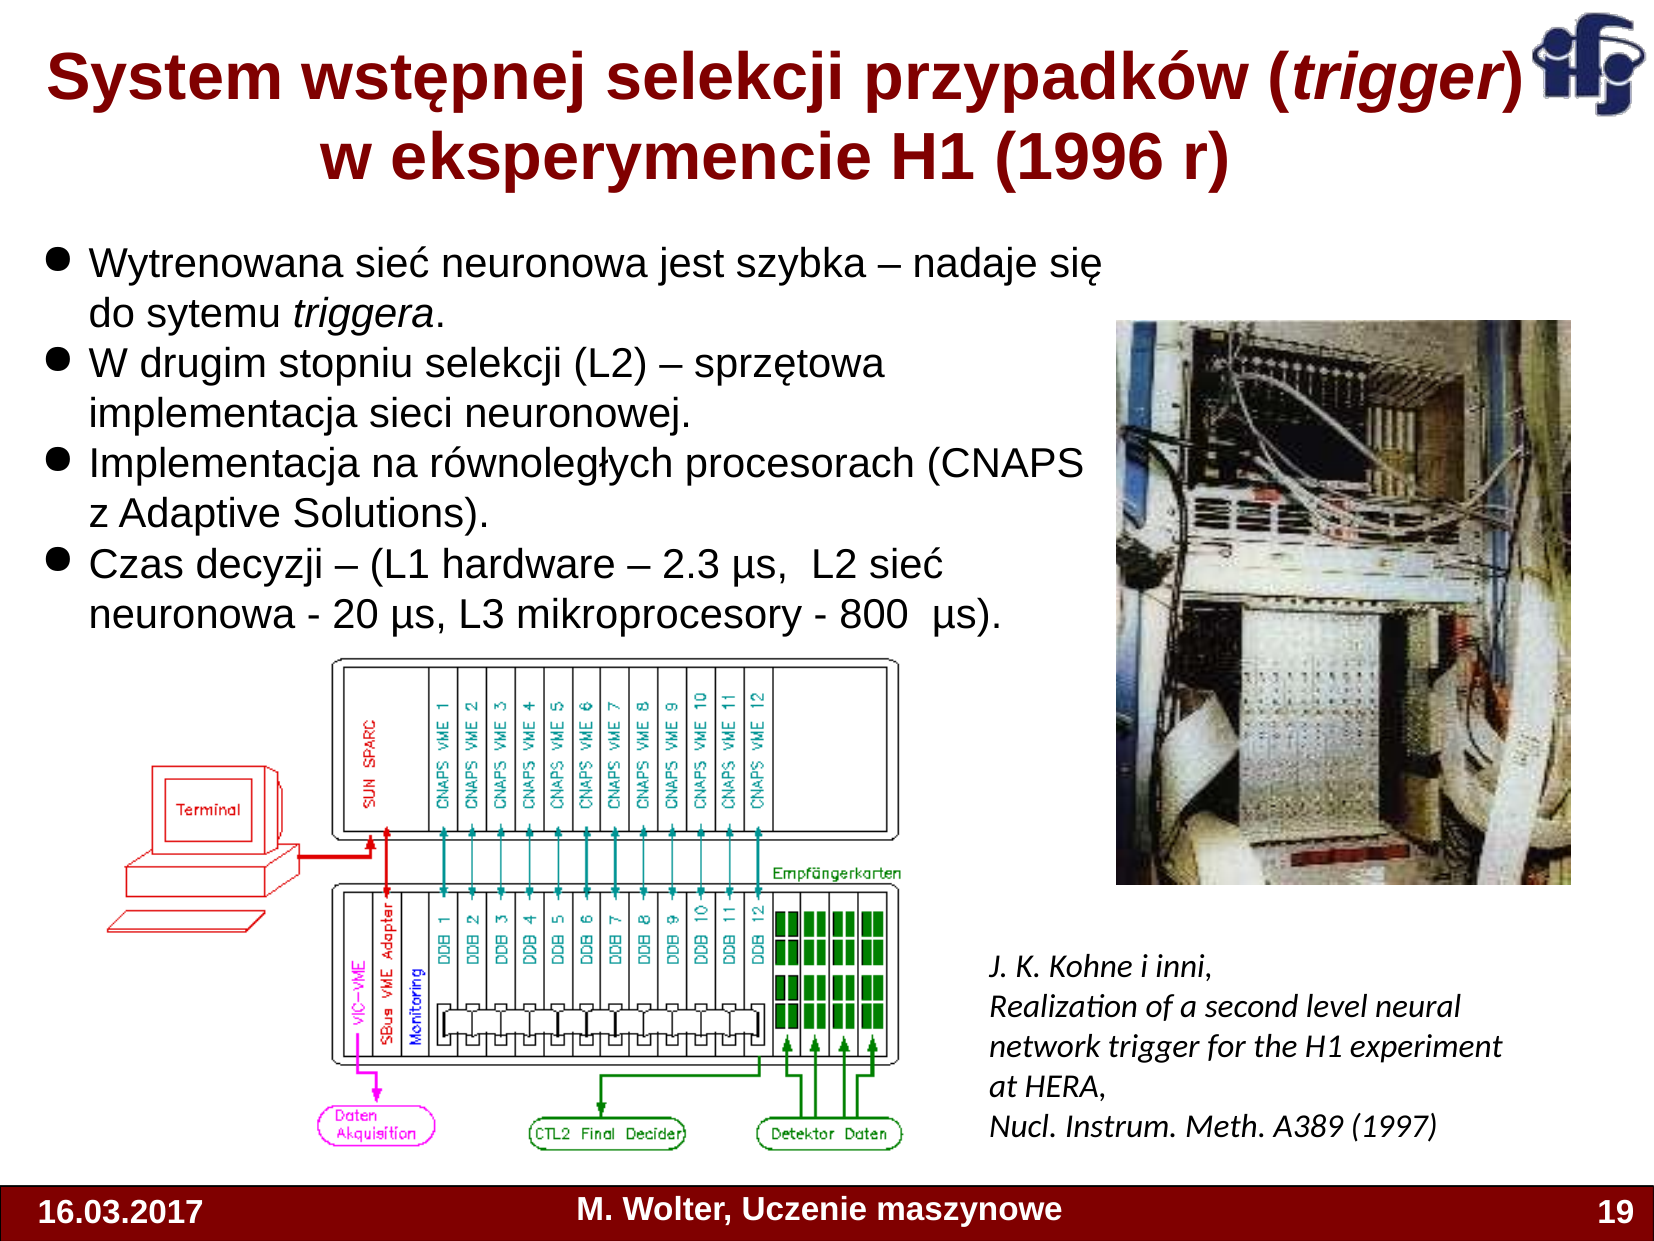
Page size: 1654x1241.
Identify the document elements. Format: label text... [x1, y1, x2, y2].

picture [64, 1052, 1013, 1172]
list Wytrenowana sieć neuronowa jest szybka – nadaje się do sytemu triggera. W drugim stopniu selekcji (L2) – sprzętowa implementacja sieci neuronowej. Implementacja na równoległych procesorach (CNAPS z Adaptive Solutions). Czas decyzji – (L1 hardware – 2.3 µs, L2 sieć neuronowa - 20 µs, L3 mikroprocesory - 800 µs). [41, 236, 1117, 1052]
text_box J. K. Kohne i inni, Realization of a second level neural network trigger for the H1 experiment at HERA, Nucl. Instrum. Meth. A389 (1997) [974, 937, 1654, 1152]
picture [1117, 320, 1571, 886]
picture [1525, 0, 1654, 129]
title System wstępnej selekcji przypadków (trigger) w eksperymencie H1 (1996 r) [23, 32, 1548, 193]
